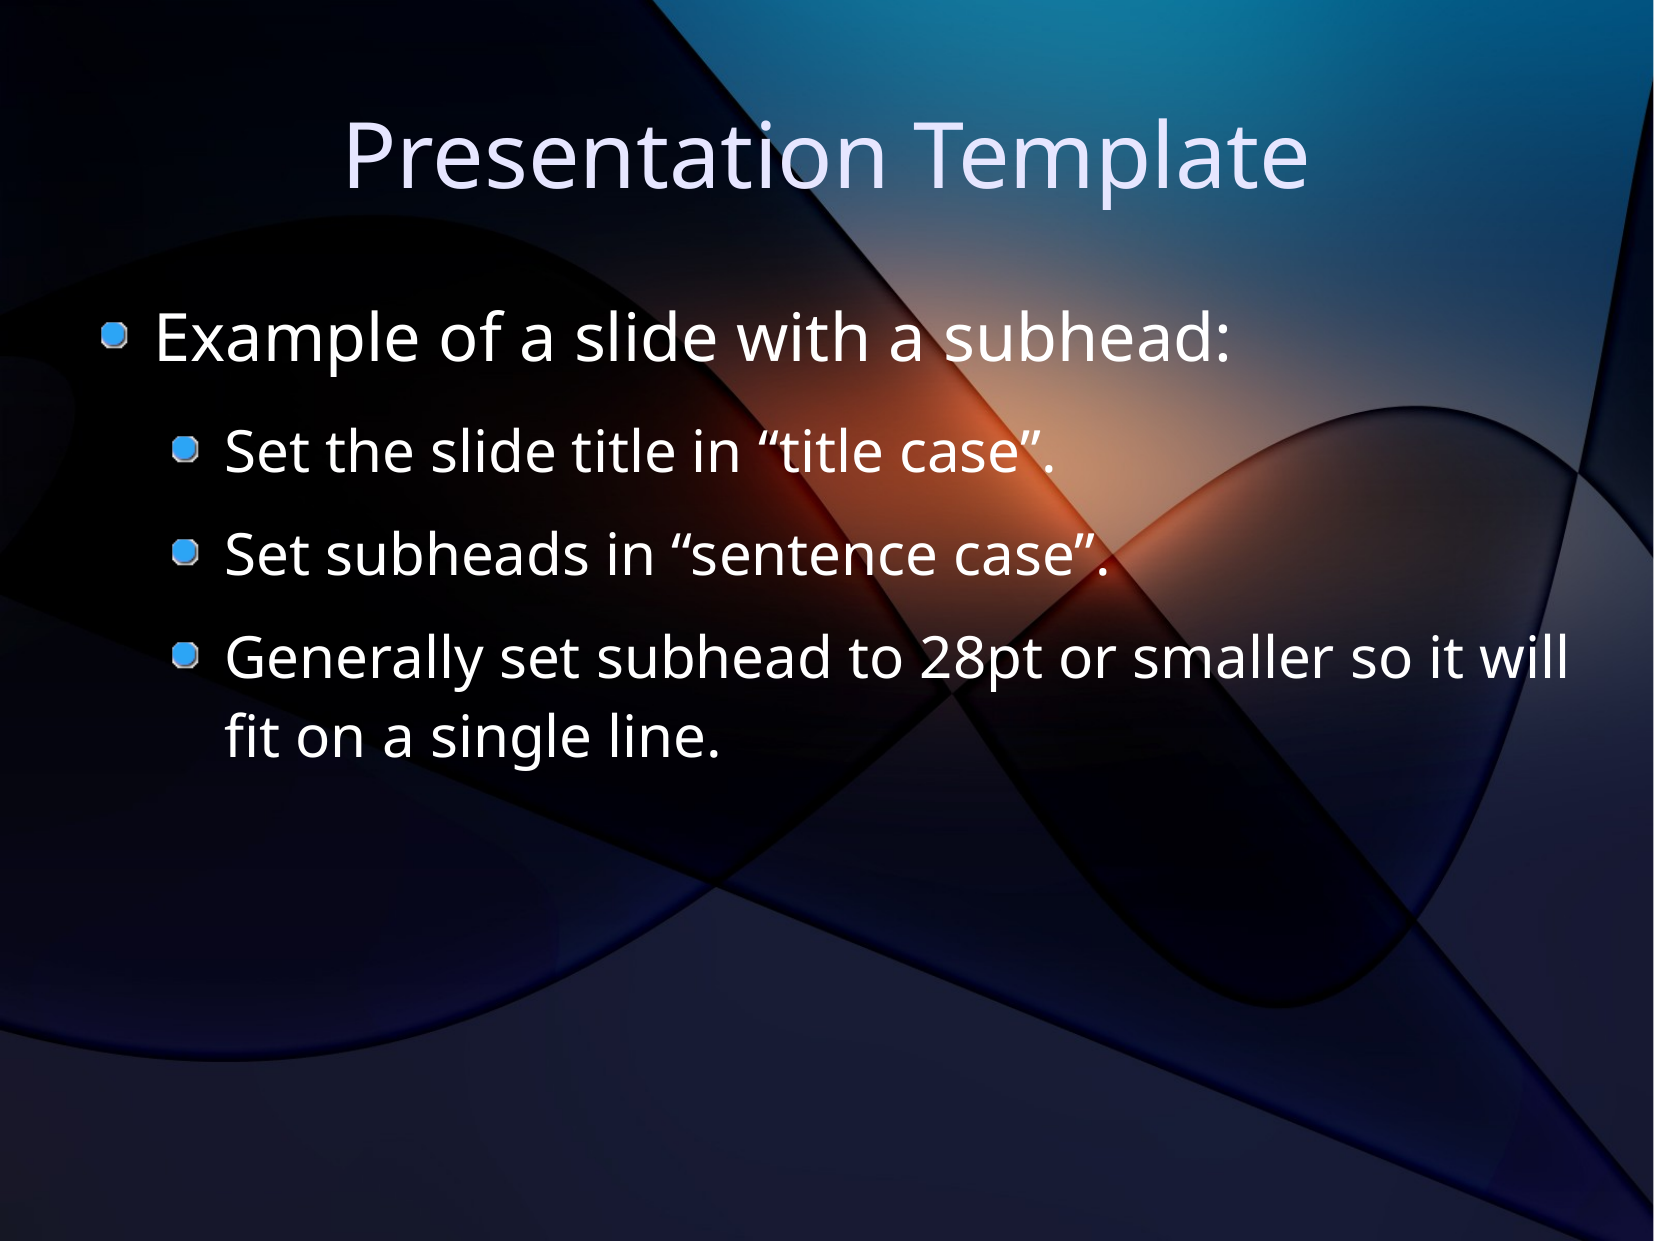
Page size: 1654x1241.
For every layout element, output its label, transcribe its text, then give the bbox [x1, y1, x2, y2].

title Presentation Template [82, 49, 1571, 257]
picture [1275, 40, 1282, 49]
list Example of a slide with a subhead: Set the slide title in “title case”. Set subheads in “sentence case”. Generally set subhead to 28pt or smaller so it will fit on a single line. [82, 290, 1571, 1109]
picture [0, 0, 1654, 1241]
